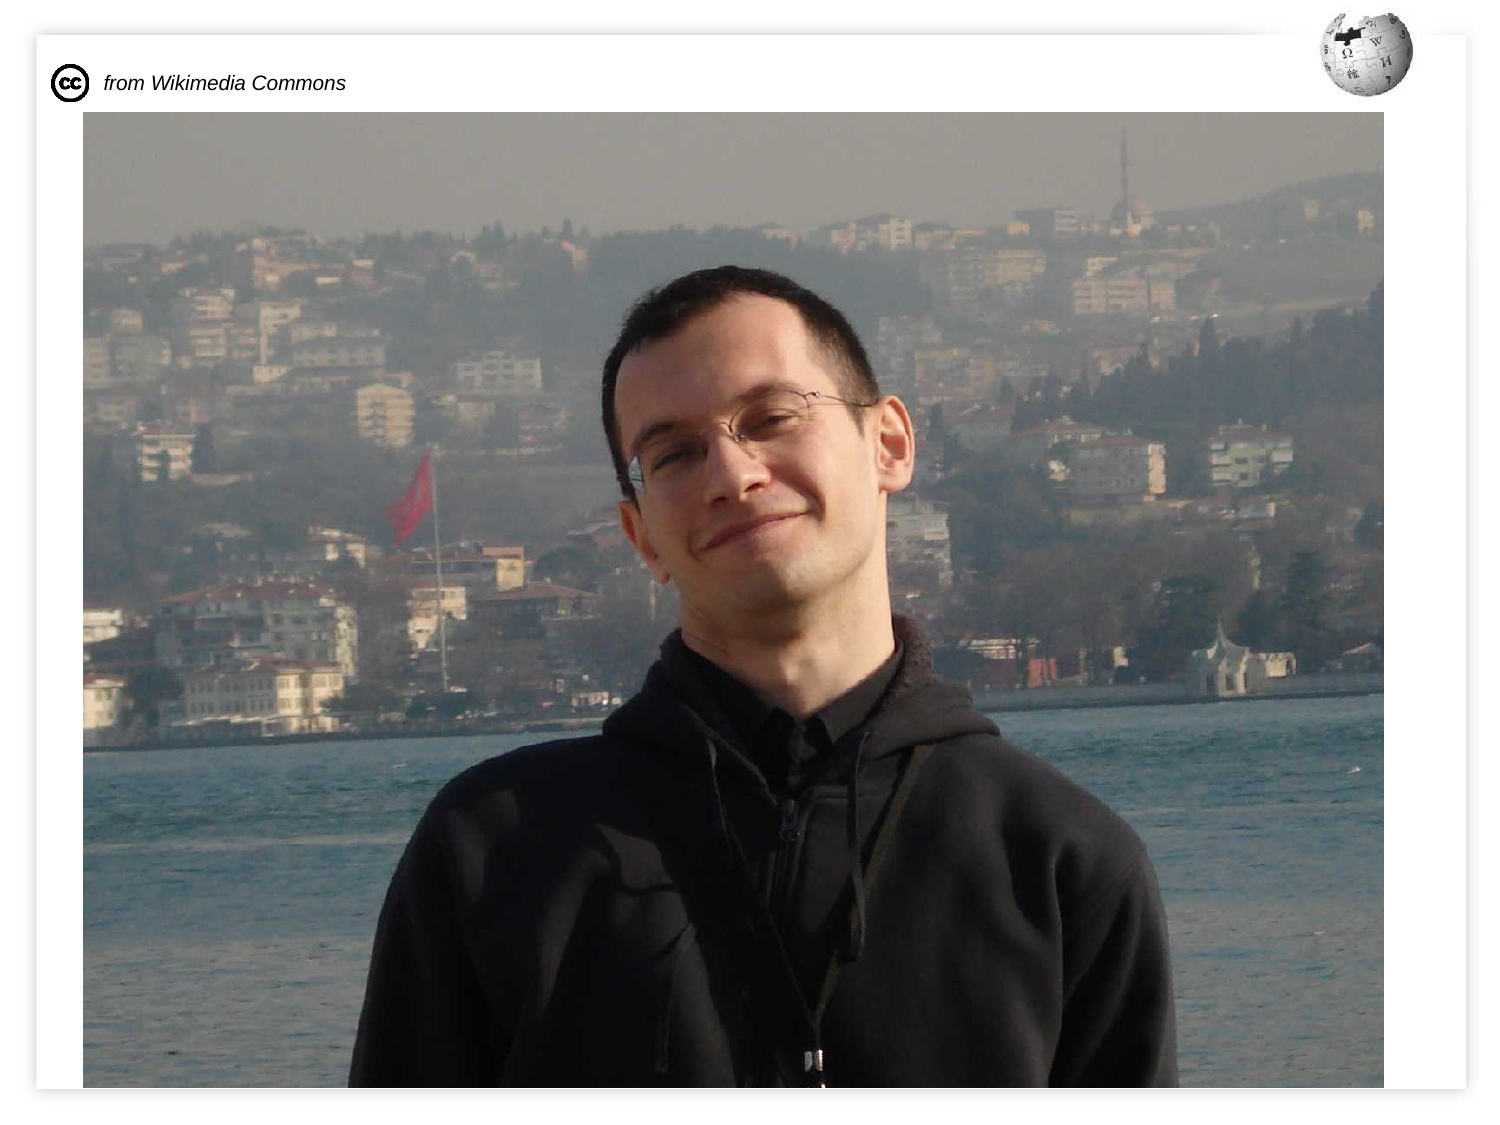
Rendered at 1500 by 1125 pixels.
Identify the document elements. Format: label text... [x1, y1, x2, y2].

picture [0, 0, 1500, 1125]
text_box from Wikimedia Commons [88, 64, 427, 103]
